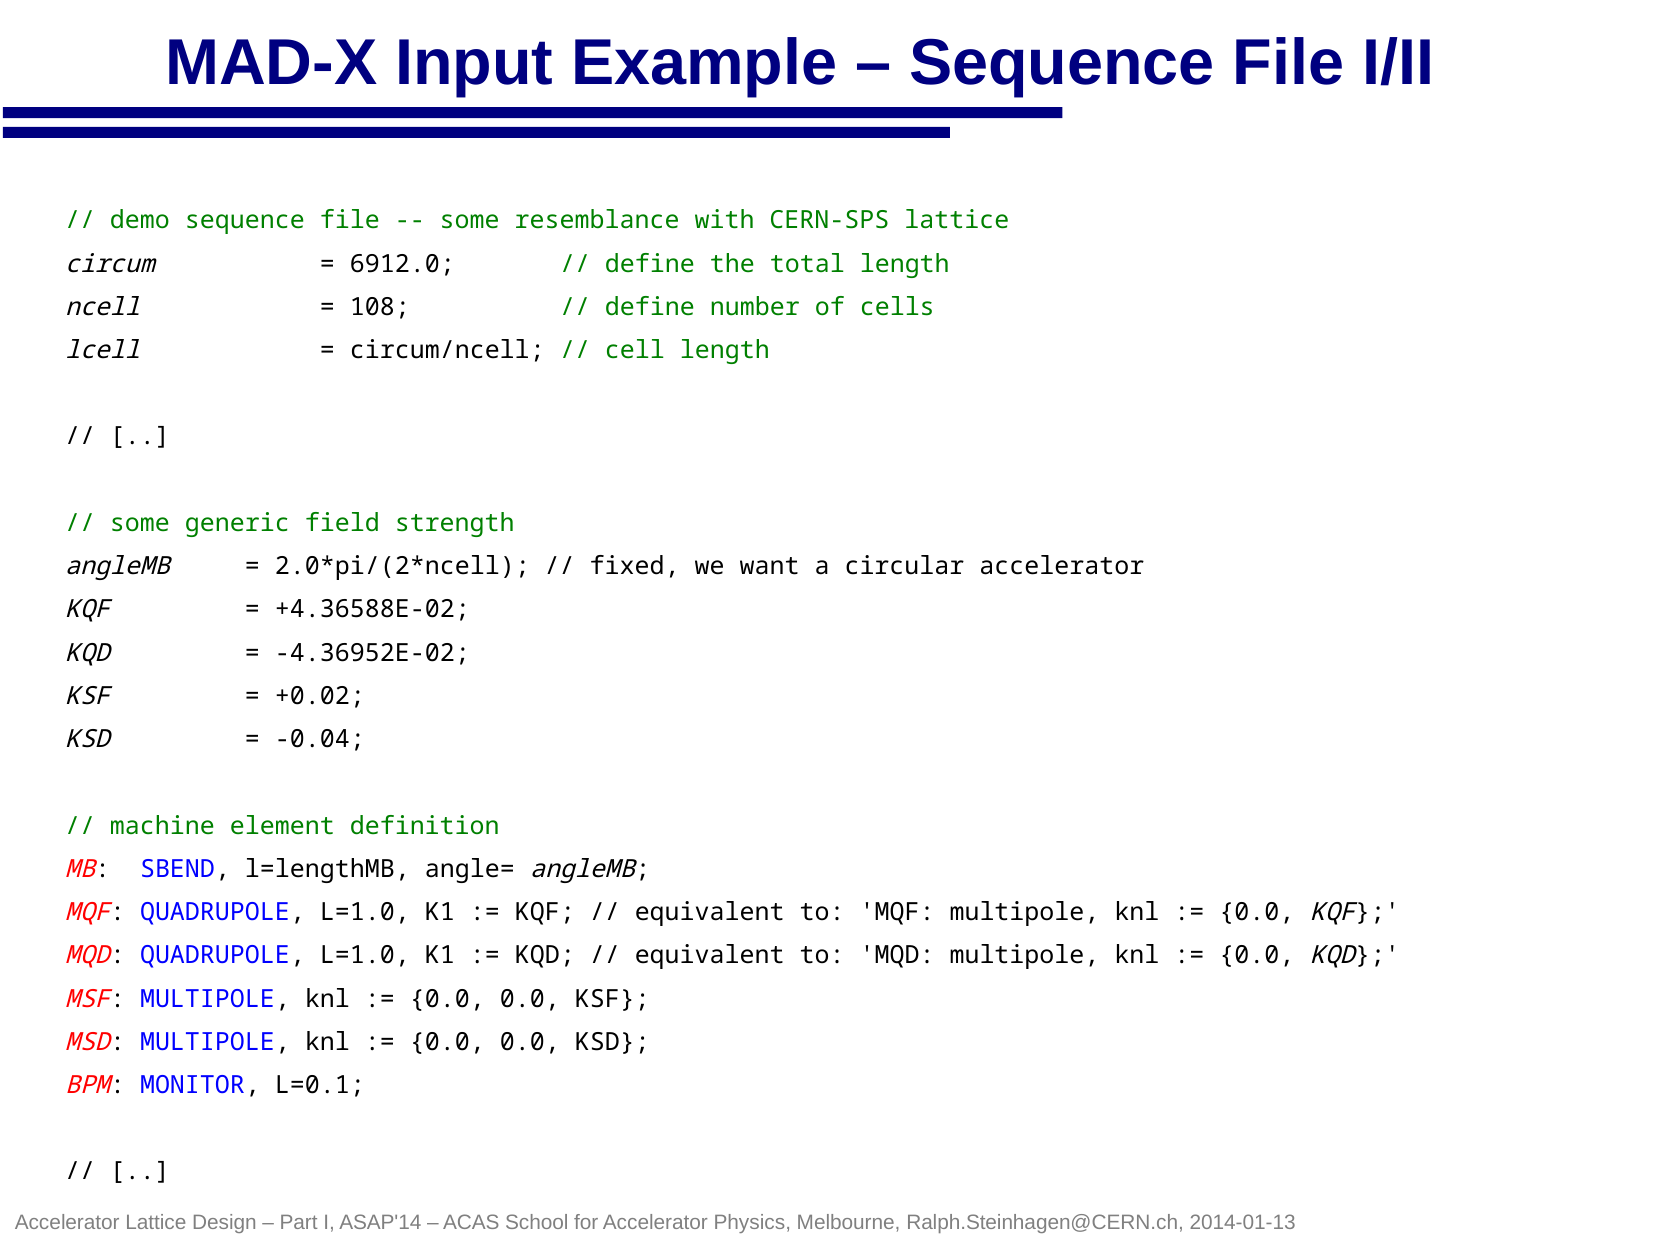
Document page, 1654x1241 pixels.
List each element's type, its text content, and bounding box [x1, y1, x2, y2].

title MAD-X Input Example – Sequence File I/II [165, 0, 1560, 124]
list // demo sequence file -- some resemblance with CERN-SPS lattice circum = 6912.0; // define the total length ncell = 108; // define number of cells lcell = circum/ncell; // cell length // [..] // some generic field strength angleMB = 2.0*pi/(2*ncell); // fixed, we want a circular accelerator KQF = +4.36588E-02; KQD = -4.36952E-02; KSF = +0.02; KSD = -0.04; // machine element definition MB: SBEND, l=lengthMB, angle= angleMB; MQF: QUADRUPOLE, L=1.0, K1 := KQF; // equivalent to: 'MQF: multipole, knl := {0.0, KQF};' MQD: QUADRUPOLE, L=1.0, K1 := KQD; // equivalent to: 'MQD: multipole, knl := {0.0, KQD};' MSF: MULTIPOLE, knl := {0.0, 0.0, KSF}; MSD: MULTIPOLE, knl := {0.0, 0.0, KSD}; BPM: MONITOR, L=0.1; // [..] [65, 192, 1628, 1205]
